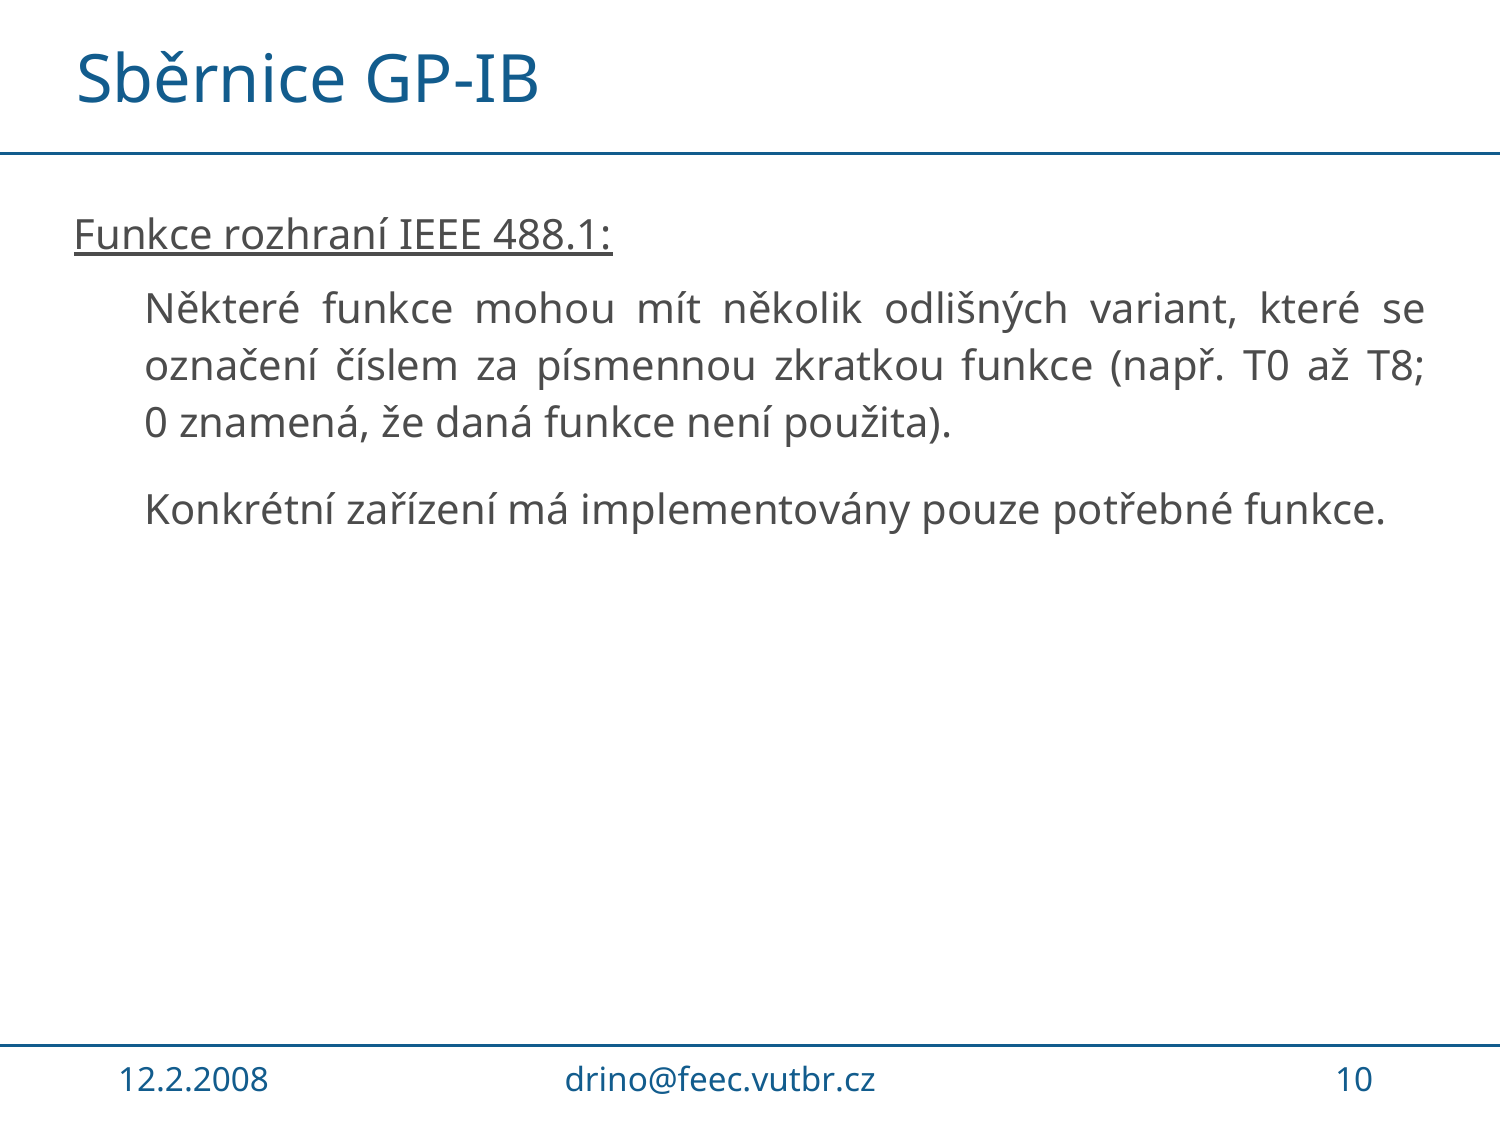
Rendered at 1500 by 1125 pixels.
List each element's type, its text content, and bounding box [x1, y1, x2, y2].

text_box drino@feec.vutbr.cz [454, 1049, 987, 1125]
title Sběrnice GP-IB [0, 0, 1500, 152]
text_box 12.2.2008 [103, 1049, 432, 1125]
text_box 1 [1075, 1049, 1388, 1125]
text_box Funkce rozhraní IEEE 488.1: Některé funkce mohou mít několik odlišných variant, které se označení číslem za písmennou zkratkou funkce (např. T0 až T8; 0 znamená, že daná funkce není použita). Konkrétní zařízení má implementovány pouze potřebné funkce. [59, 196, 1442, 545]
